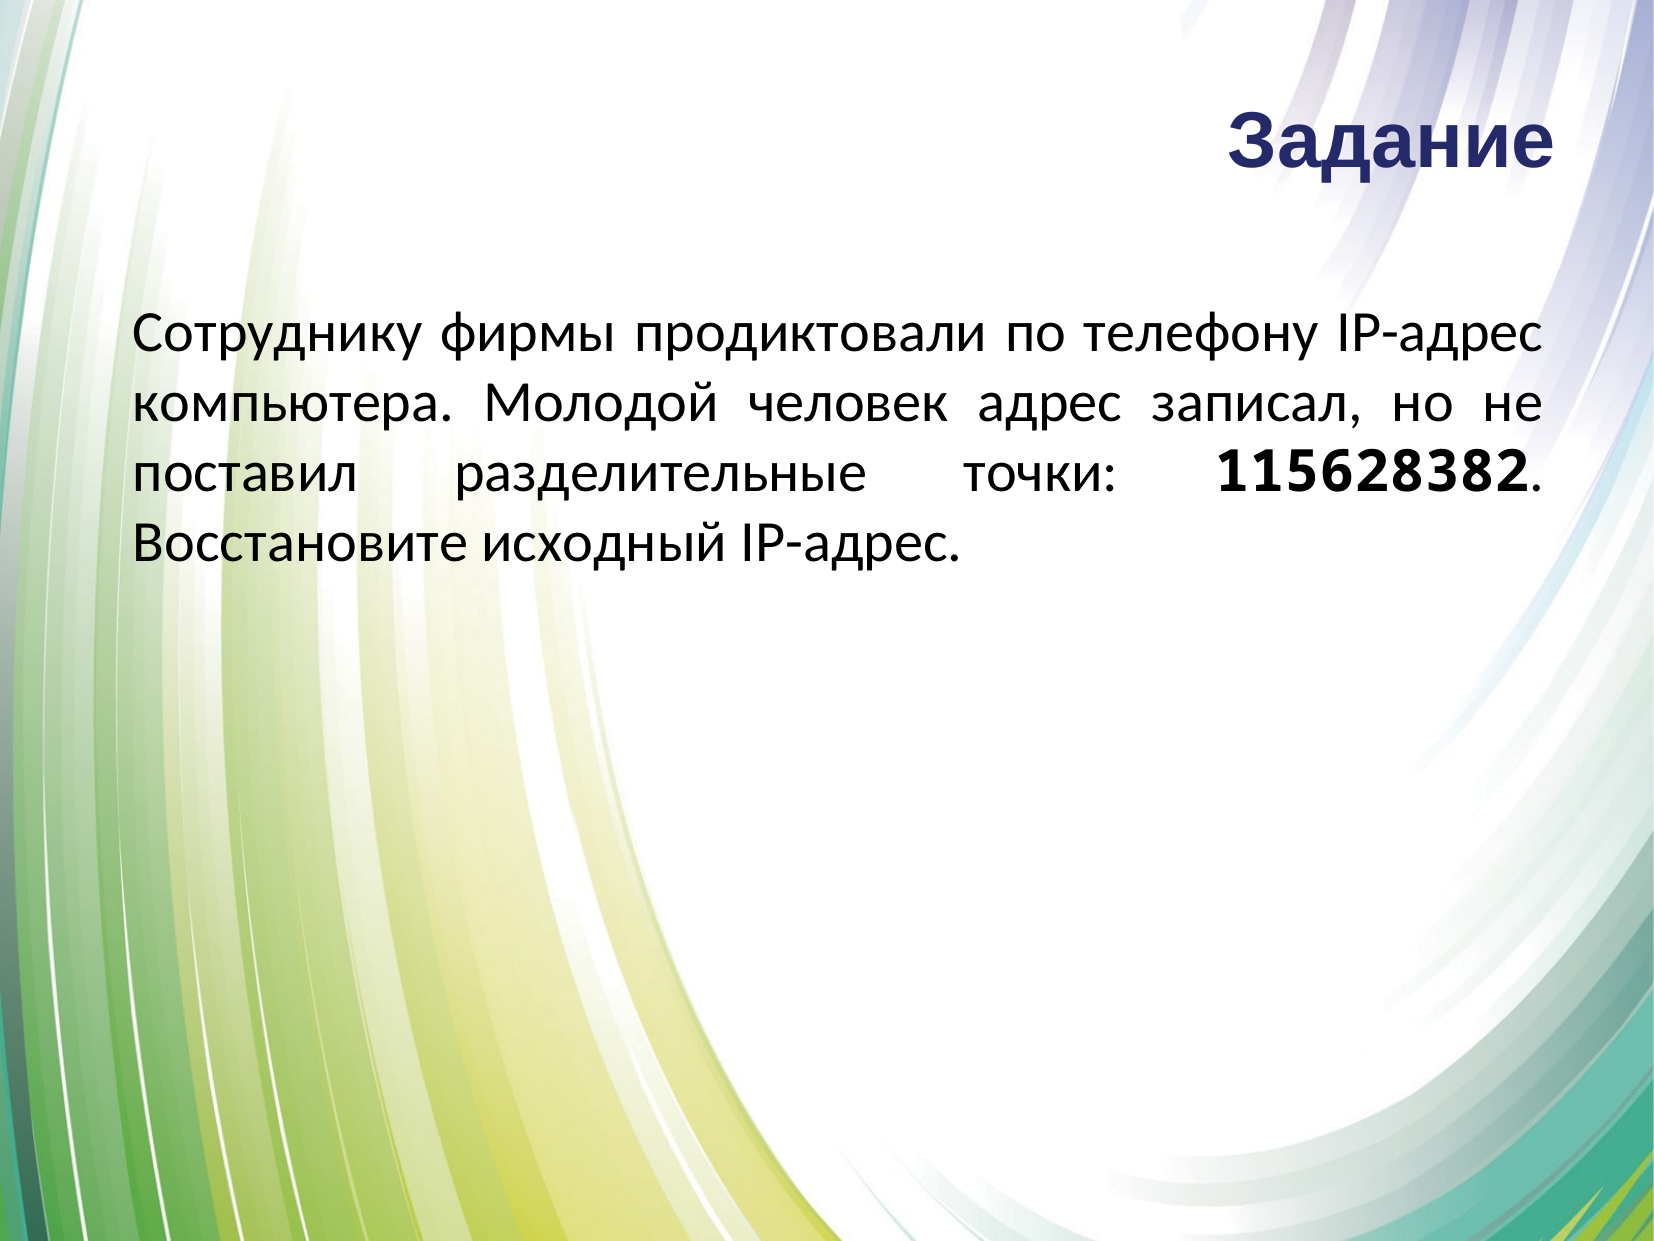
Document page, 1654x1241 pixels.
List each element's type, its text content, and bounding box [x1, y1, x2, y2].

picture [0, 0, 1654, 1241]
text_box Задание [58, 58, 1571, 215]
text_box Сотруднику фирмы продиктовали по телефону IP-адрес компьютера. Молодой человек адрес записал, но не поставил разделительные точки: 115628382. Восстановите исходный IP-адрес. [118, 285, 1560, 582]
